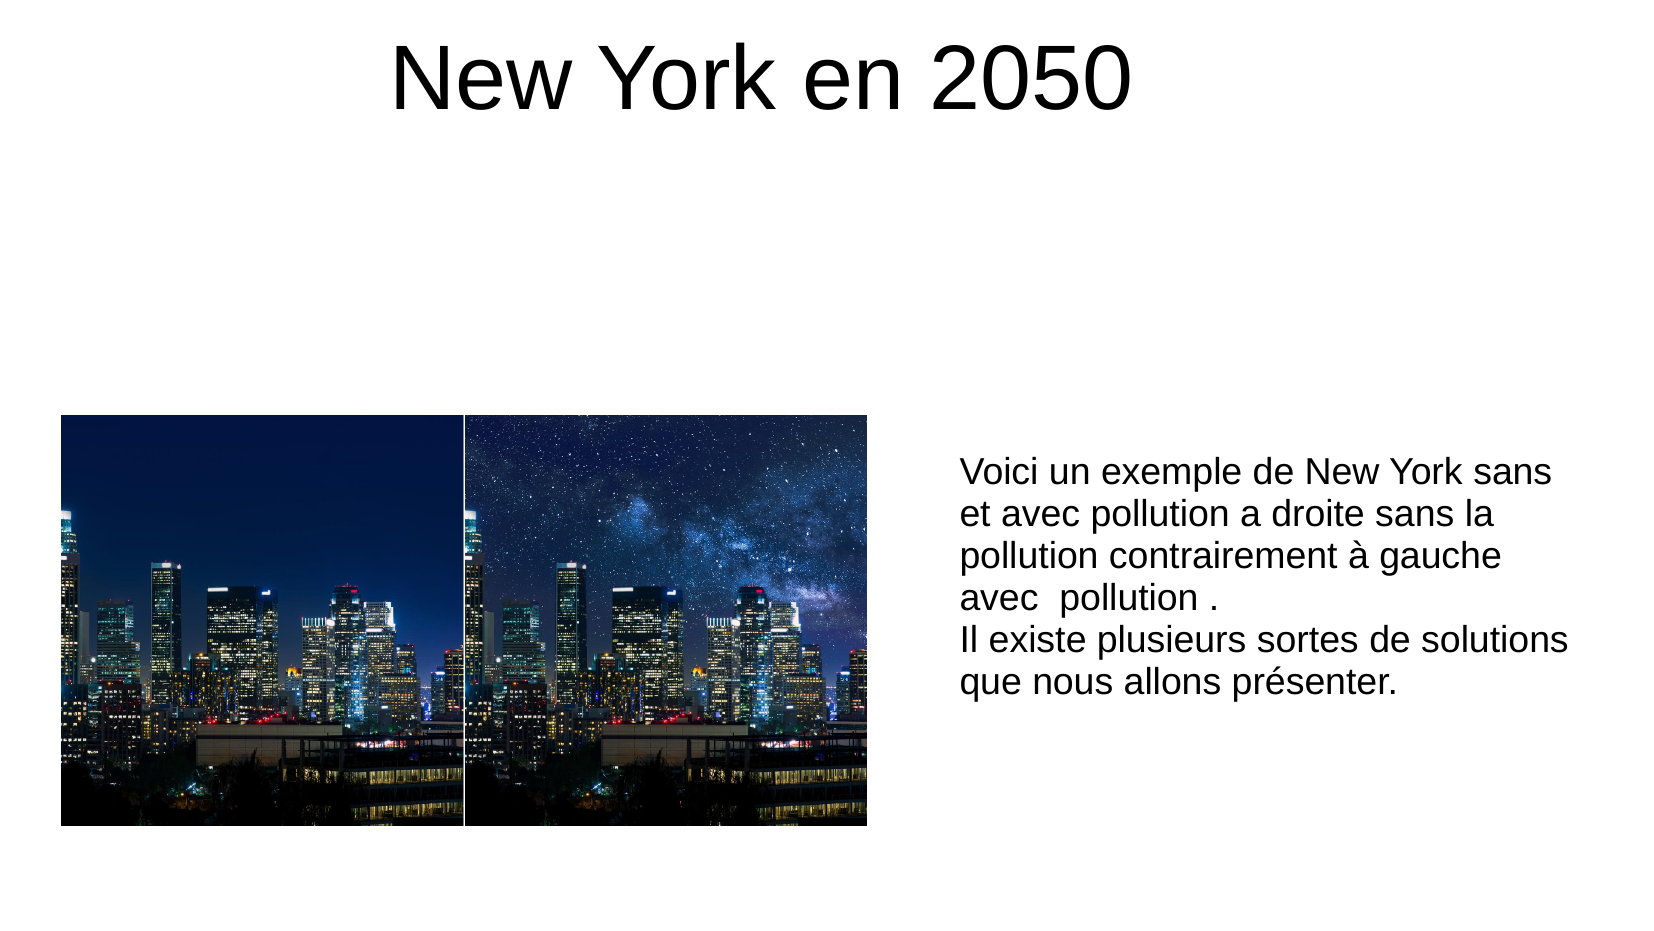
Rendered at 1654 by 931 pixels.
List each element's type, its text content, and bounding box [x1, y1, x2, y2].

picture [59, 413, 868, 827]
title New York en 2050 [17, 0, 1506, 156]
text_box Voici un exemple de New York sans et avec pollution a droite sans la pollution contrairement à gauche avec pollution . Il existe plusieurs sortes de solutions que nous allons présenter. [944, 442, 1595, 752]
